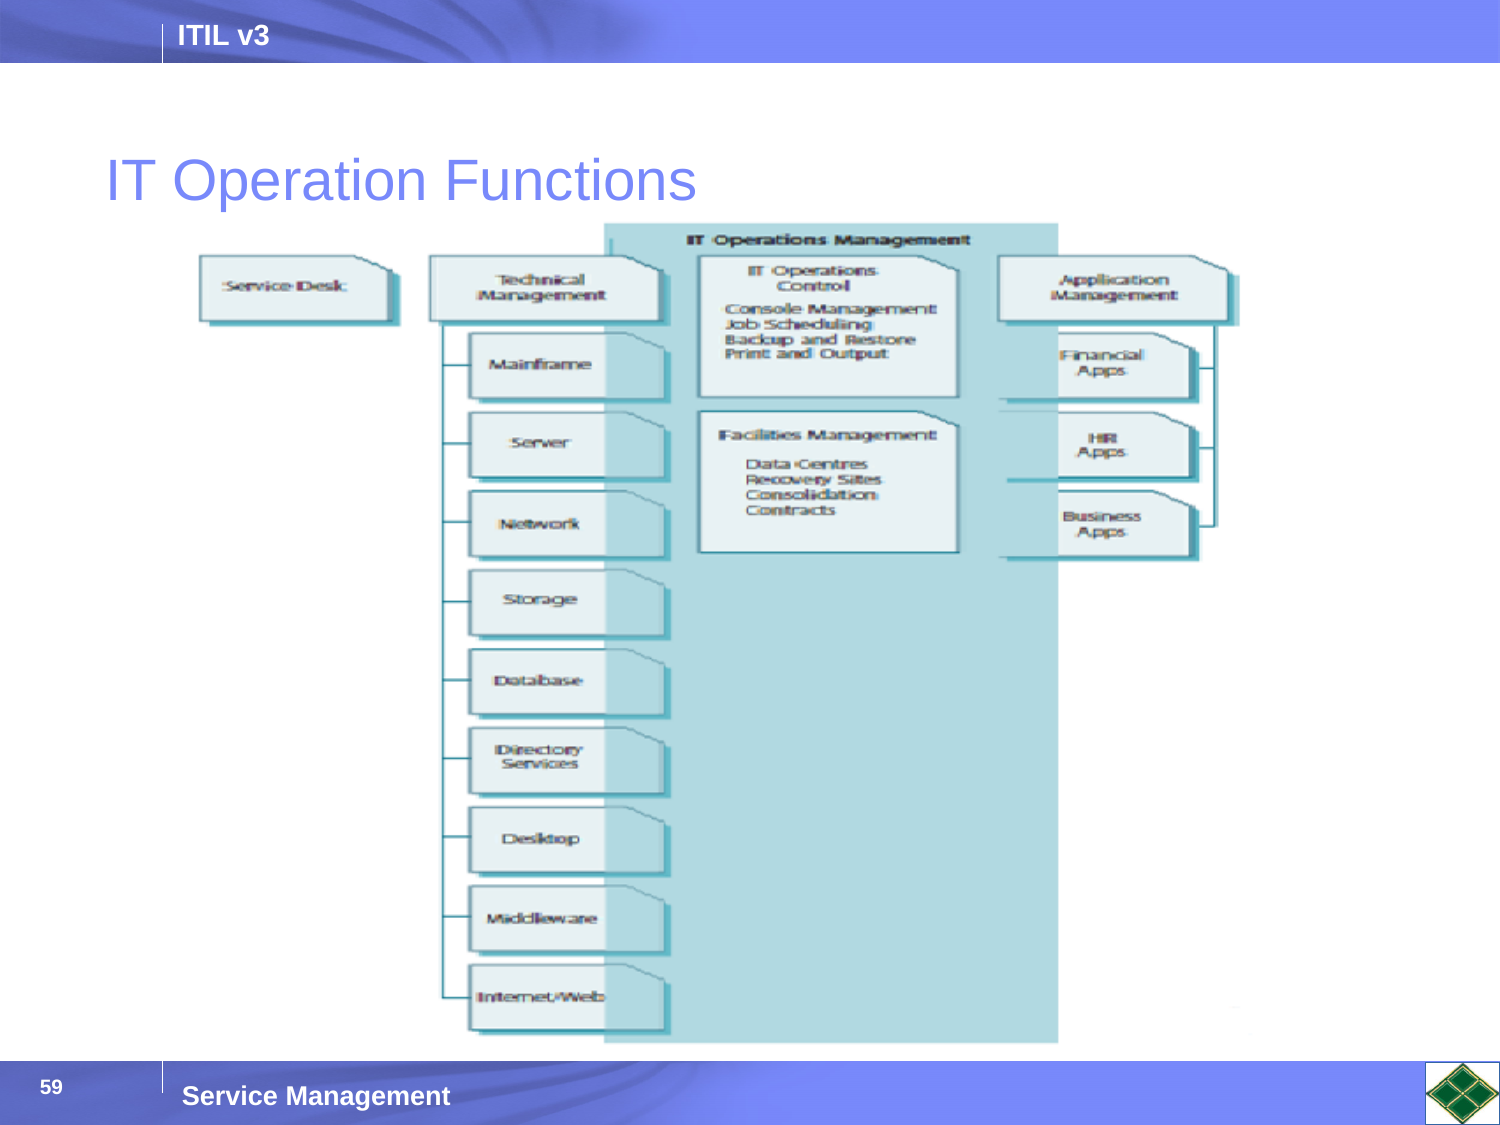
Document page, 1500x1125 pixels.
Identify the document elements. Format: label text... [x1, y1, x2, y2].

picture [0, 1061, 1500, 1125]
picture [1426, 1063, 1499, 1124]
text_box <číslo> [25, 1066, 191, 1119]
picture [194, 219, 1270, 1059]
text_box IT Operation Functions [90, 121, 1443, 221]
picture [0, 0, 1500, 63]
